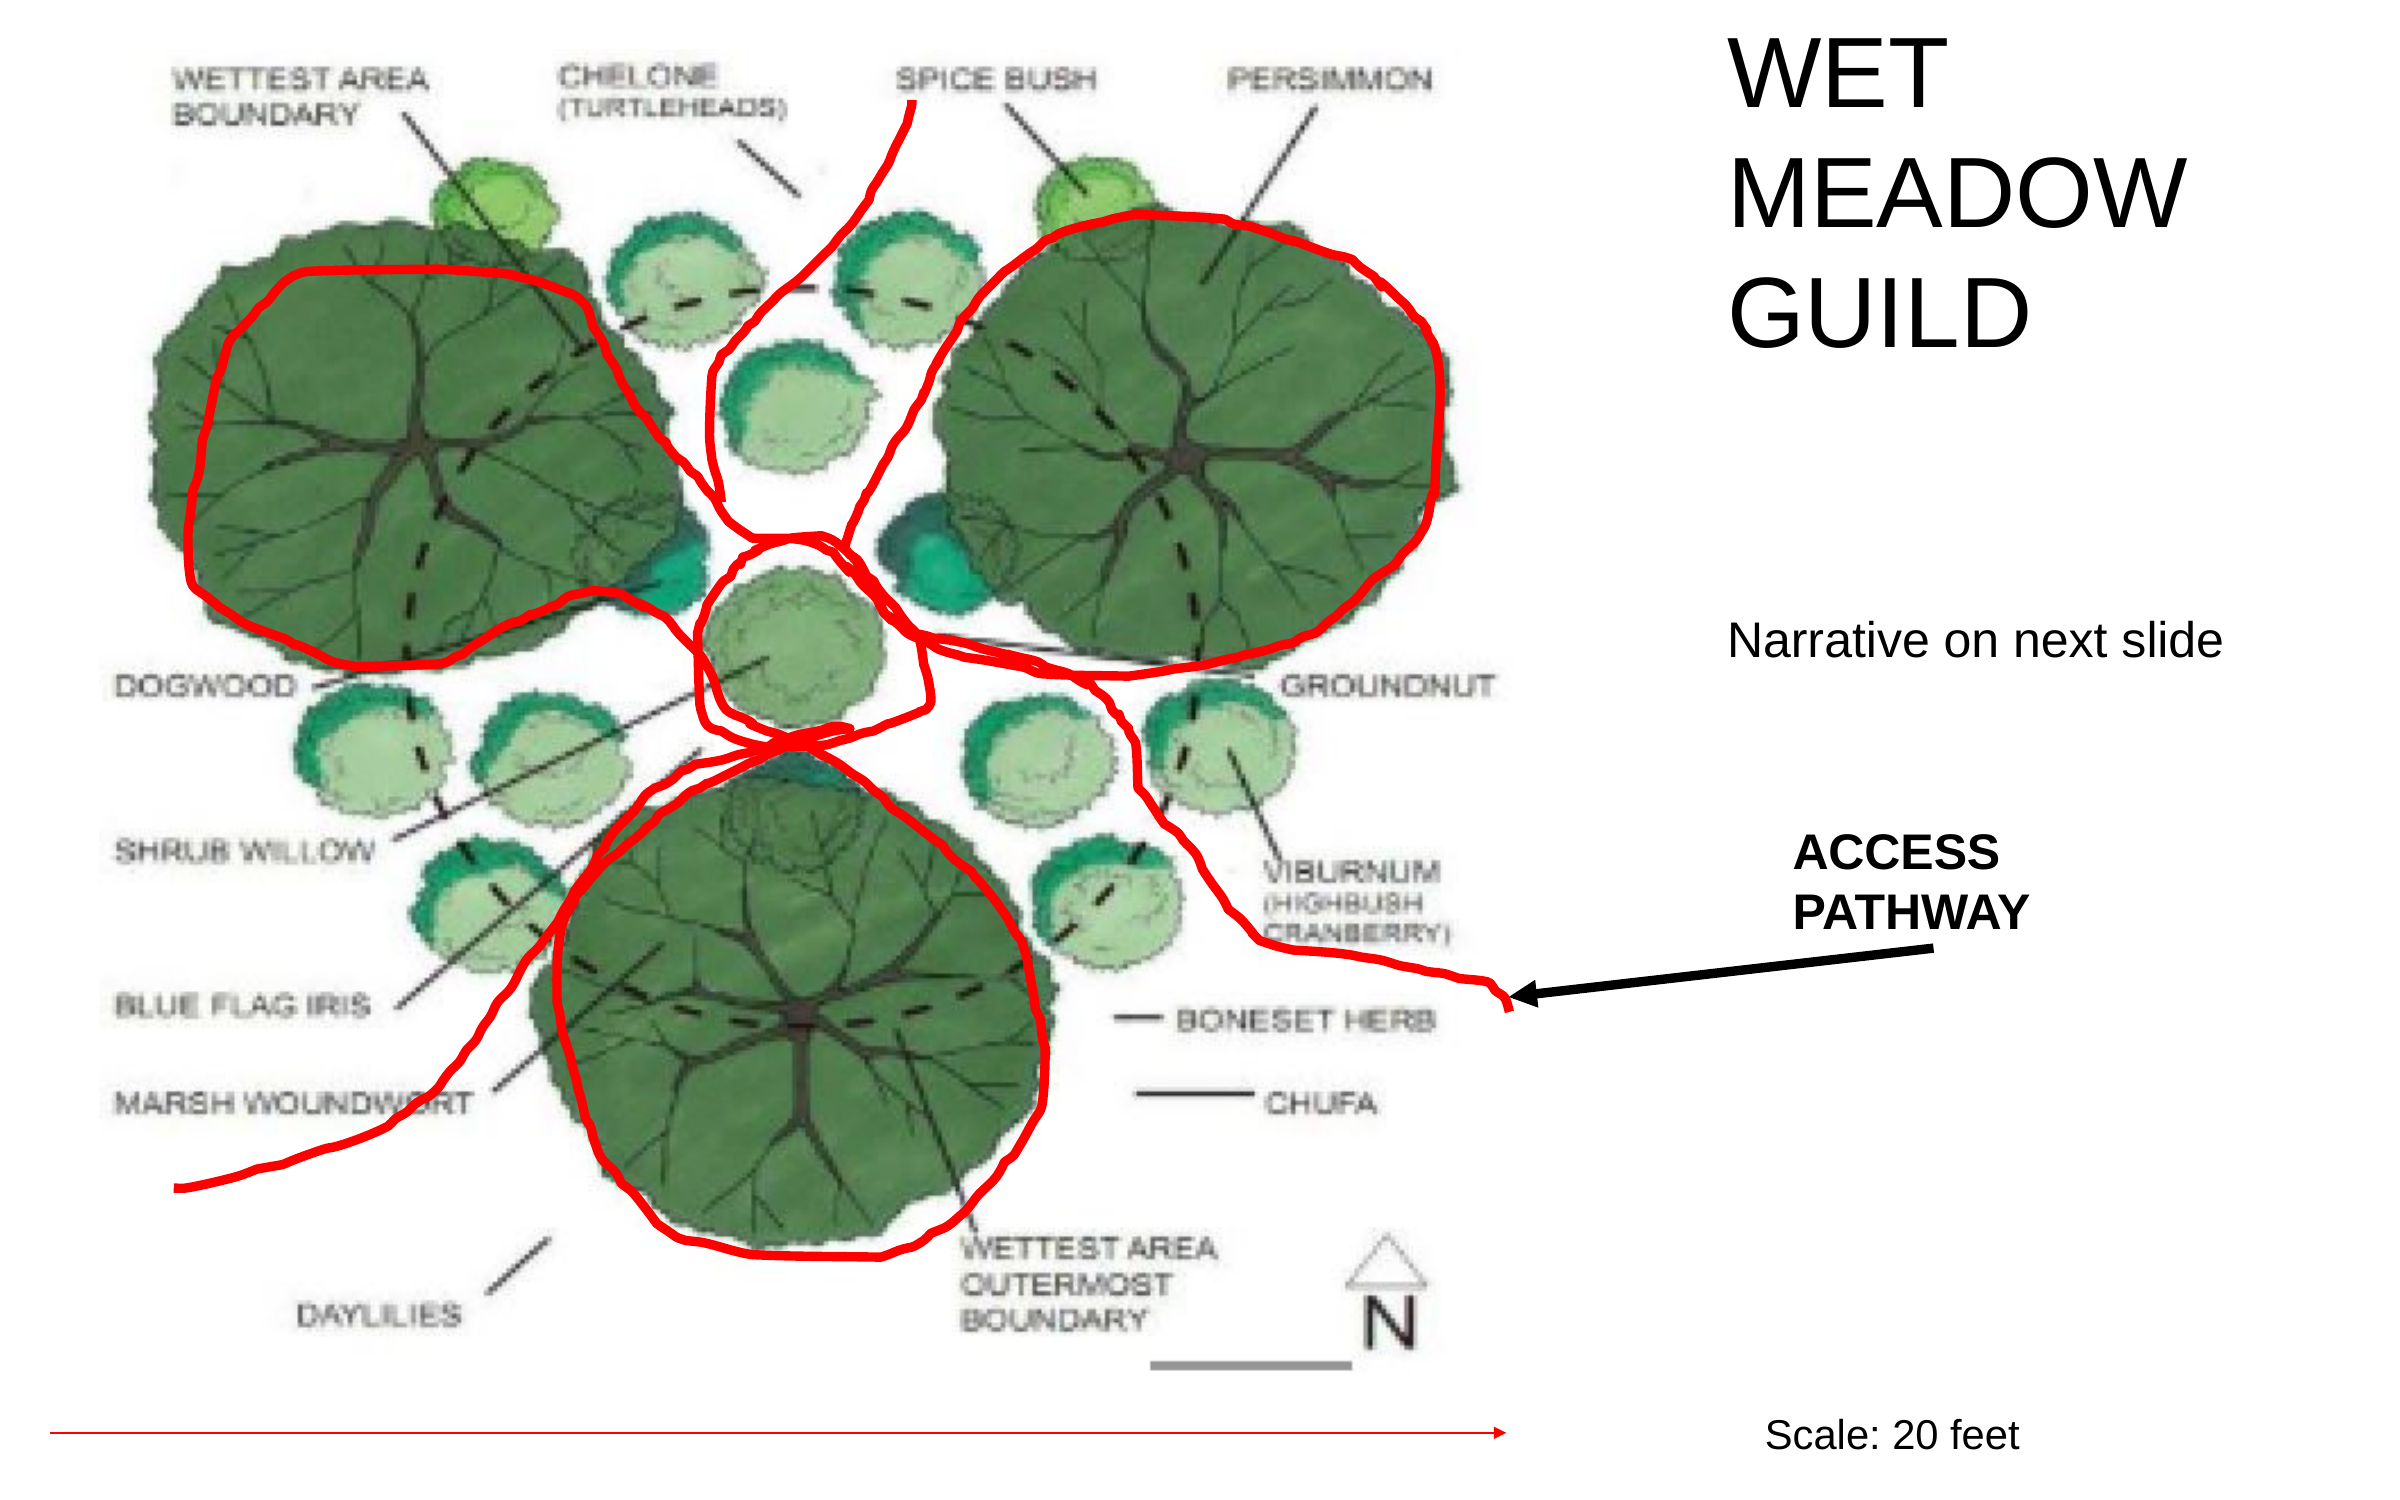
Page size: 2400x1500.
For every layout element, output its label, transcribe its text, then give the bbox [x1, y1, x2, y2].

picture [607, 759, 745, 854]
text_box Scale: 20 feet [1749, 1400, 2225, 1465]
picture [944, 645, 980, 654]
text_box ACCESS PATHWAY [1777, 811, 2091, 947]
picture [99, 49, 1525, 1380]
picture [562, 752, 1040, 1252]
picture [704, 673, 771, 741]
picture [703, 544, 926, 732]
picture [851, 220, 1435, 671]
picture [841, 554, 850, 562]
text_box WET MEADOW GUILD Narrative on next slide [1712, 0, 2250, 675]
picture [193, 274, 757, 661]
